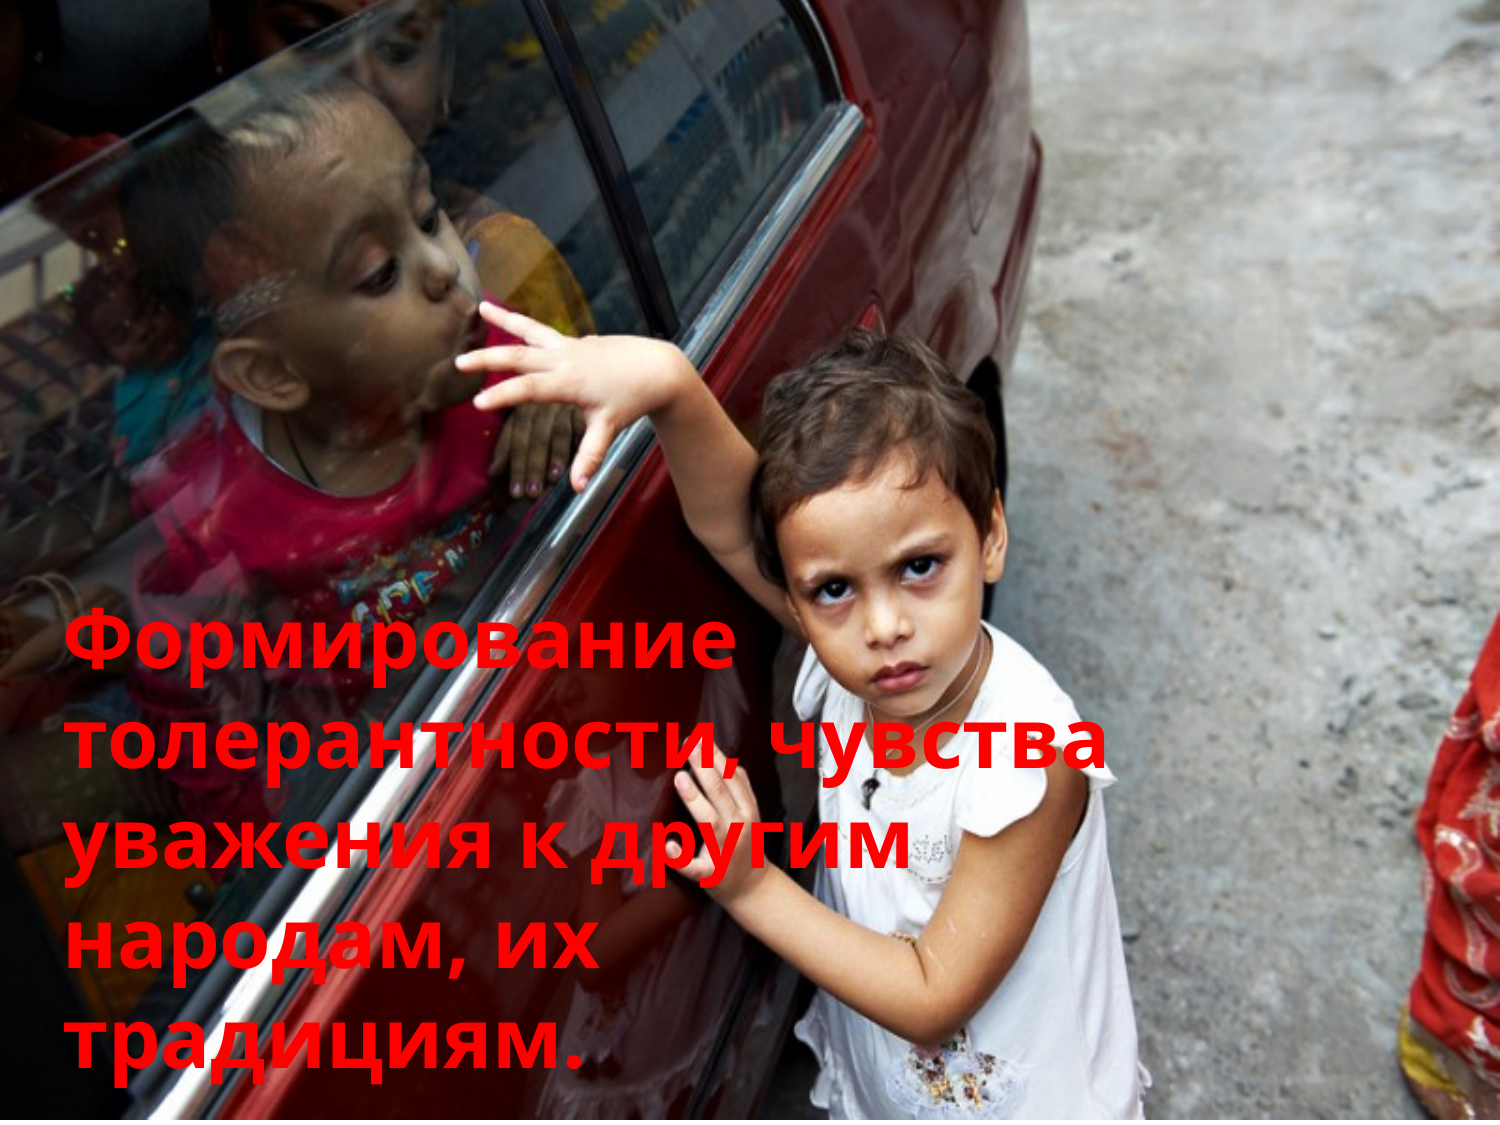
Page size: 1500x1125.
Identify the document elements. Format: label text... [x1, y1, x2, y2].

picture [0, 0, 1500, 1120]
text_box Формирование толерантности, чувства уважения к другим народам, их традициям. [47, 577, 1152, 1093]
